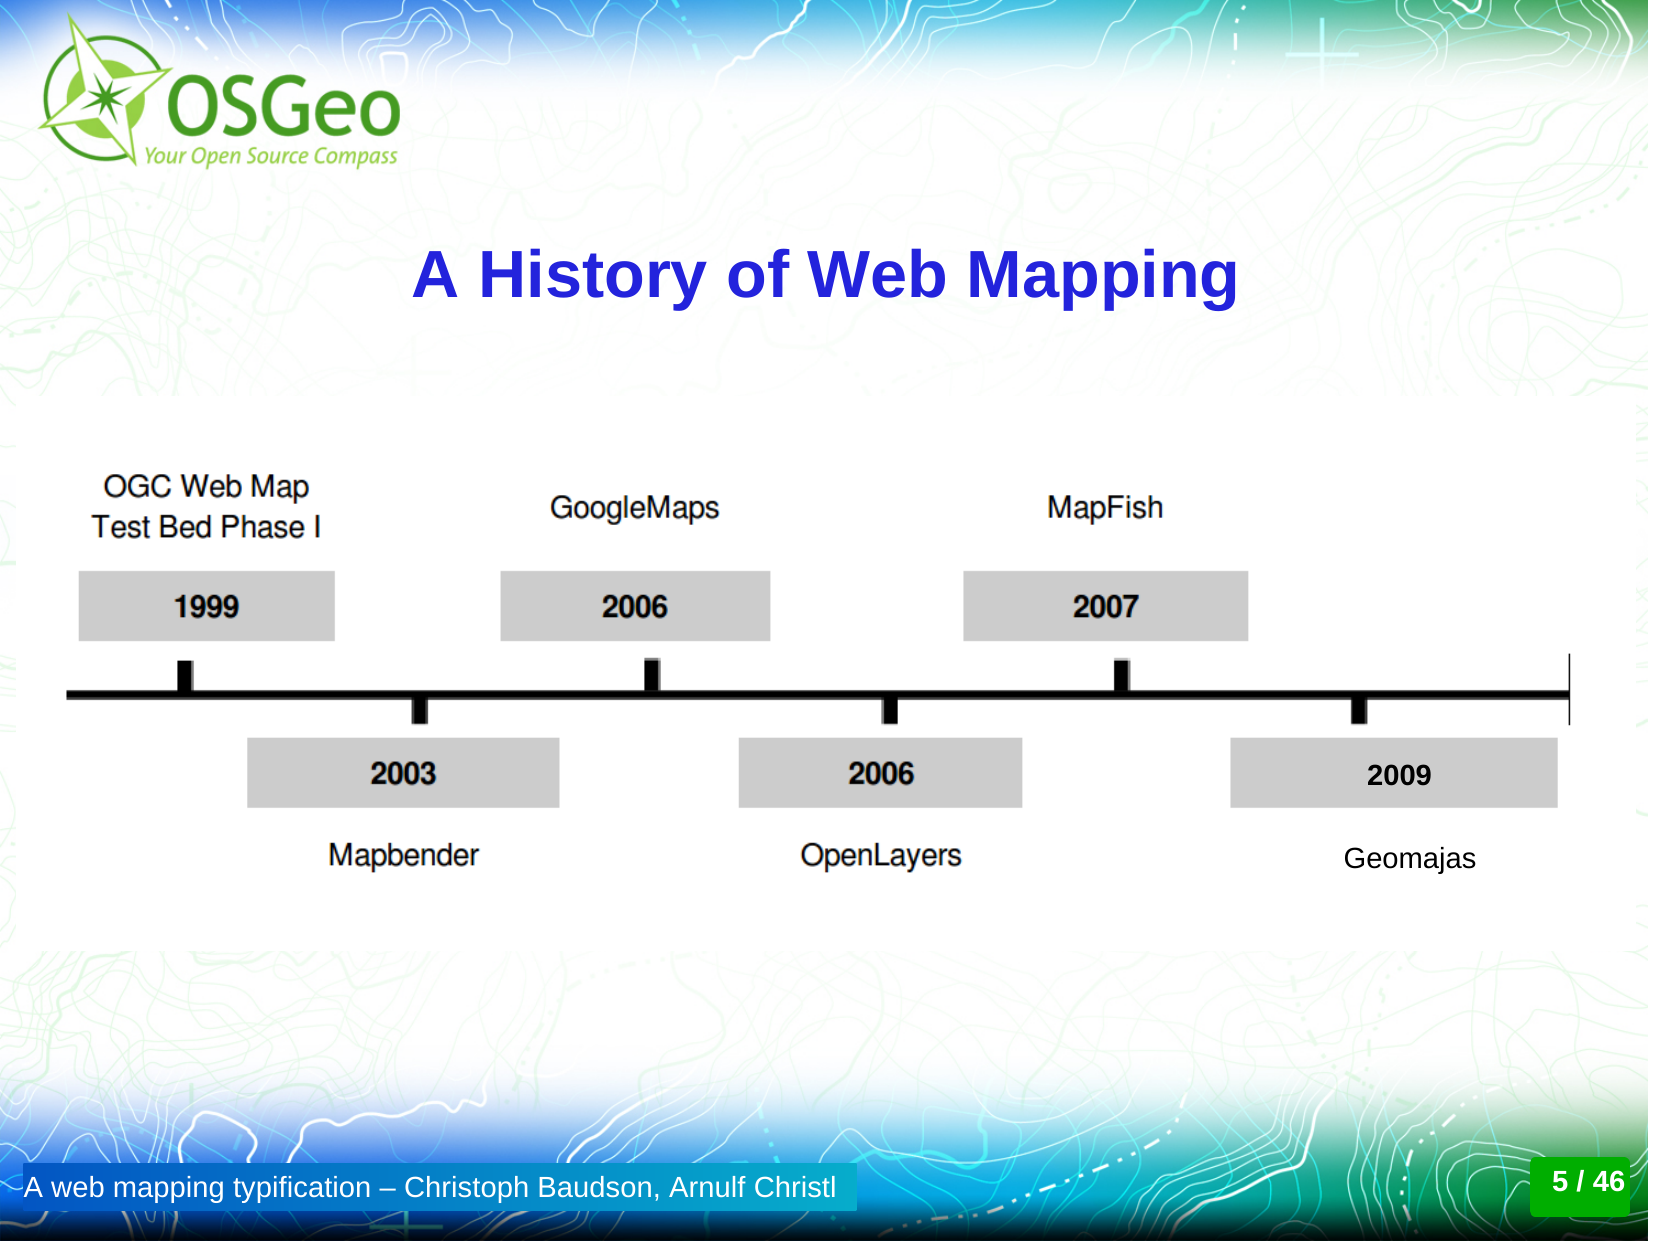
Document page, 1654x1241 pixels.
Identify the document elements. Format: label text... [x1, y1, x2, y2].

picture [0, 0, 1648, 1241]
title A History of Web Mapping [82, 200, 1571, 349]
text_box 2009 [1352, 751, 1448, 805]
text_box Geomajas [1328, 834, 1492, 886]
